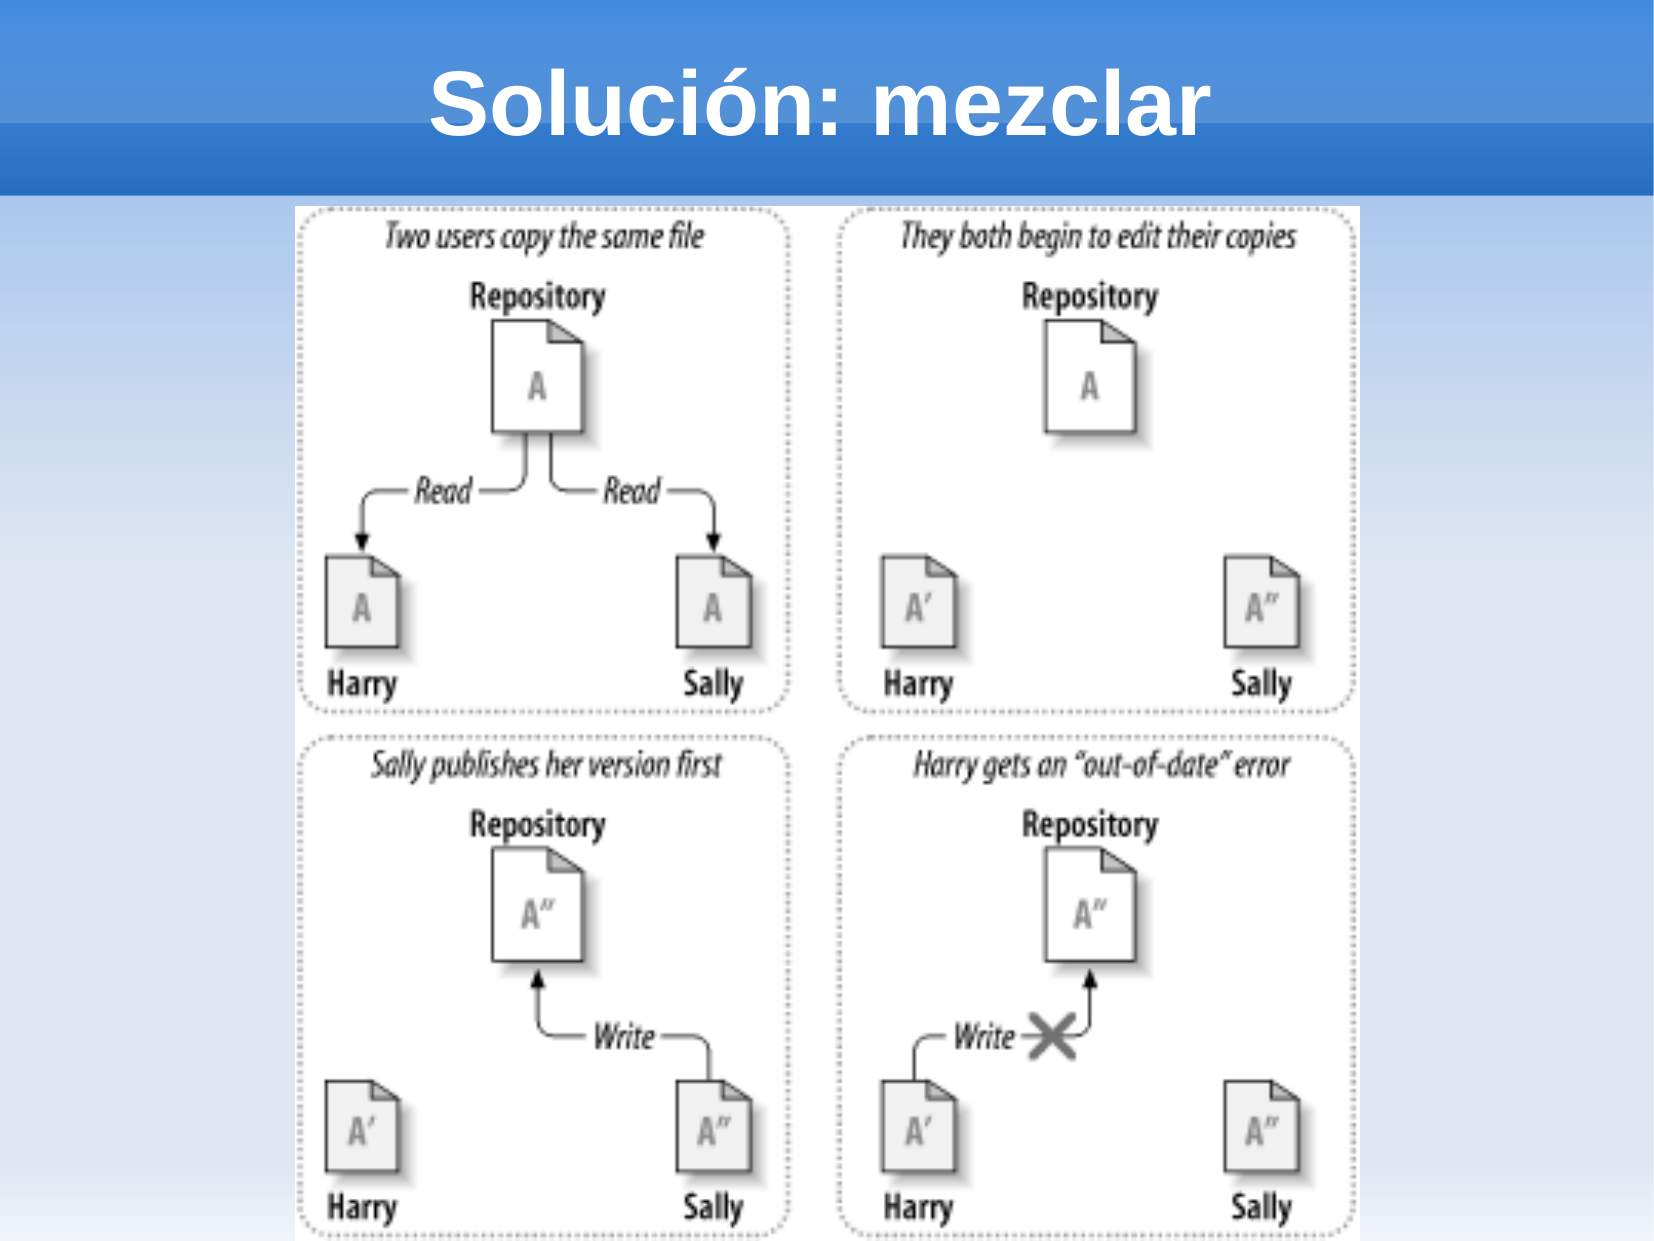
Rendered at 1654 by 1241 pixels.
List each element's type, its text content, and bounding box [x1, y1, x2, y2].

picture [0, 0, 1654, 1241]
title Solución: mezclar [76, 7, 1565, 200]
